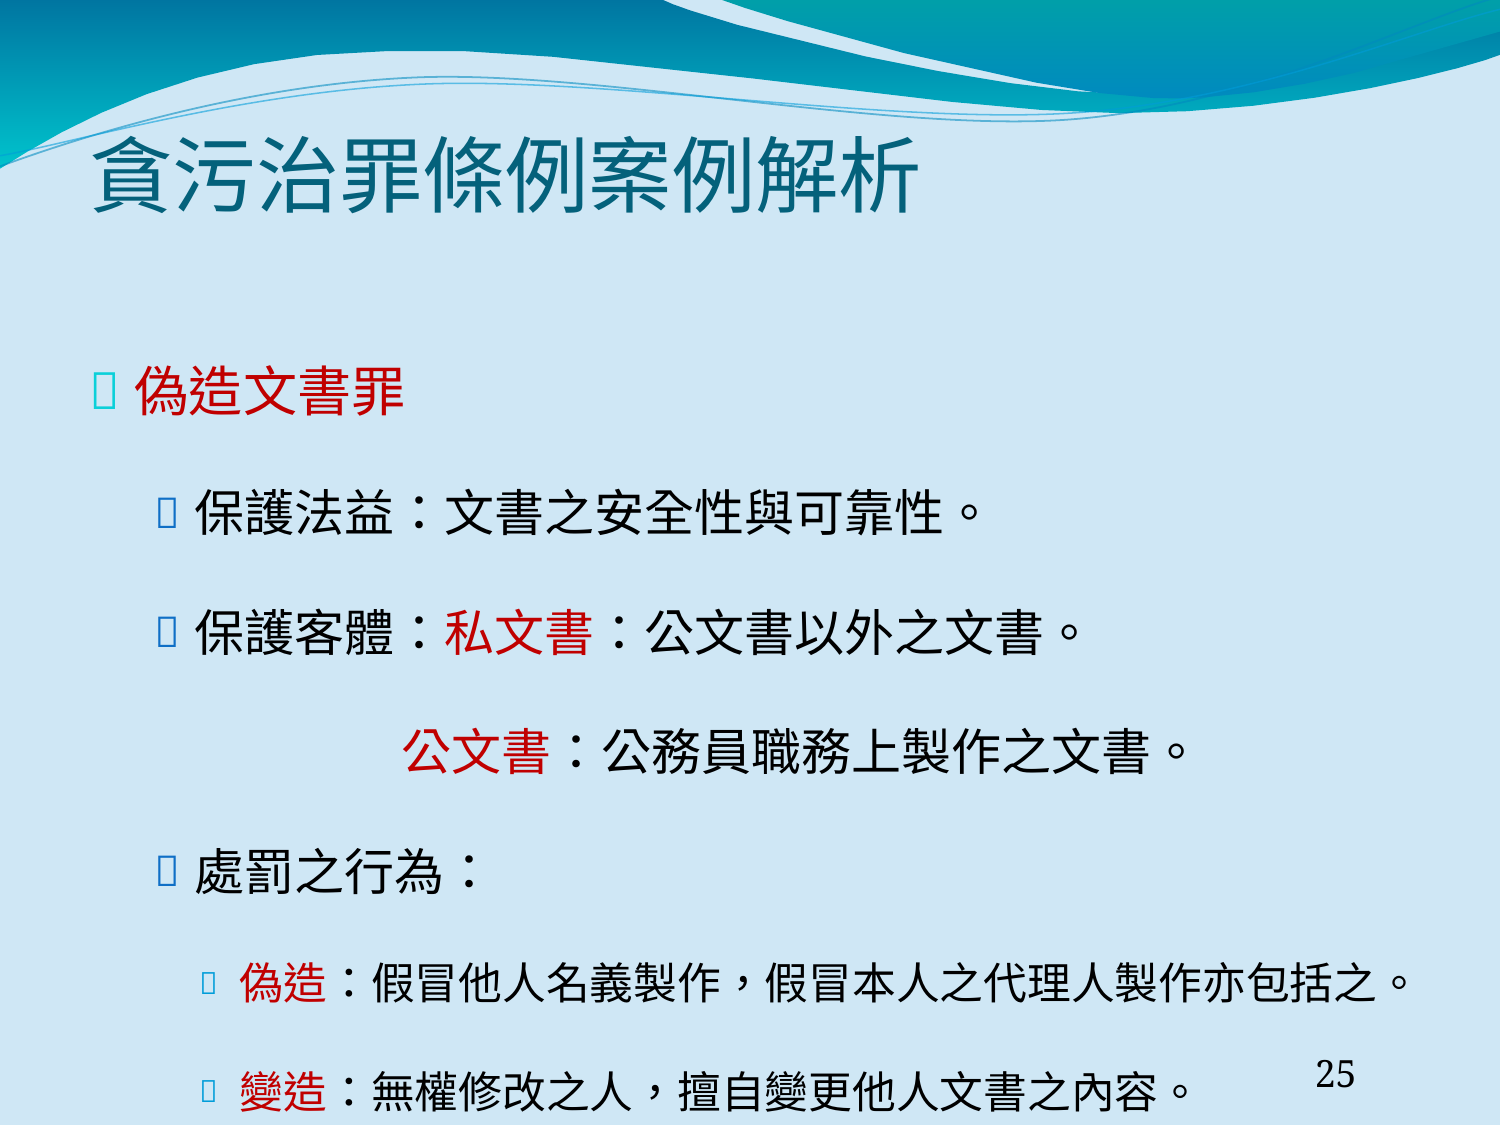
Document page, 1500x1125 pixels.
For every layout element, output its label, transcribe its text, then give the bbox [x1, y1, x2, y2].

picture [202, 1080, 212, 1100]
title 貪污治罪條例案例解析 [75, 115, 1425, 303]
list 偽造文書罪 保護法益：文書之安全性與可靠性。 保護客體：私文書：公文書以外之文書。 公文書：公務員職務上製作之文書。 處罰之行為： 偽造：假冒他人名義製作，假冒本人之代理人製作亦包括之。 變造：無權修改之人，擅自變更他人文書之內容。 登載內容不實：明知不實之事項而登載於所製作之文書。 [75, 317, 1425, 1038]
slide_number <編號> [1299, 1042, 1425, 1103]
